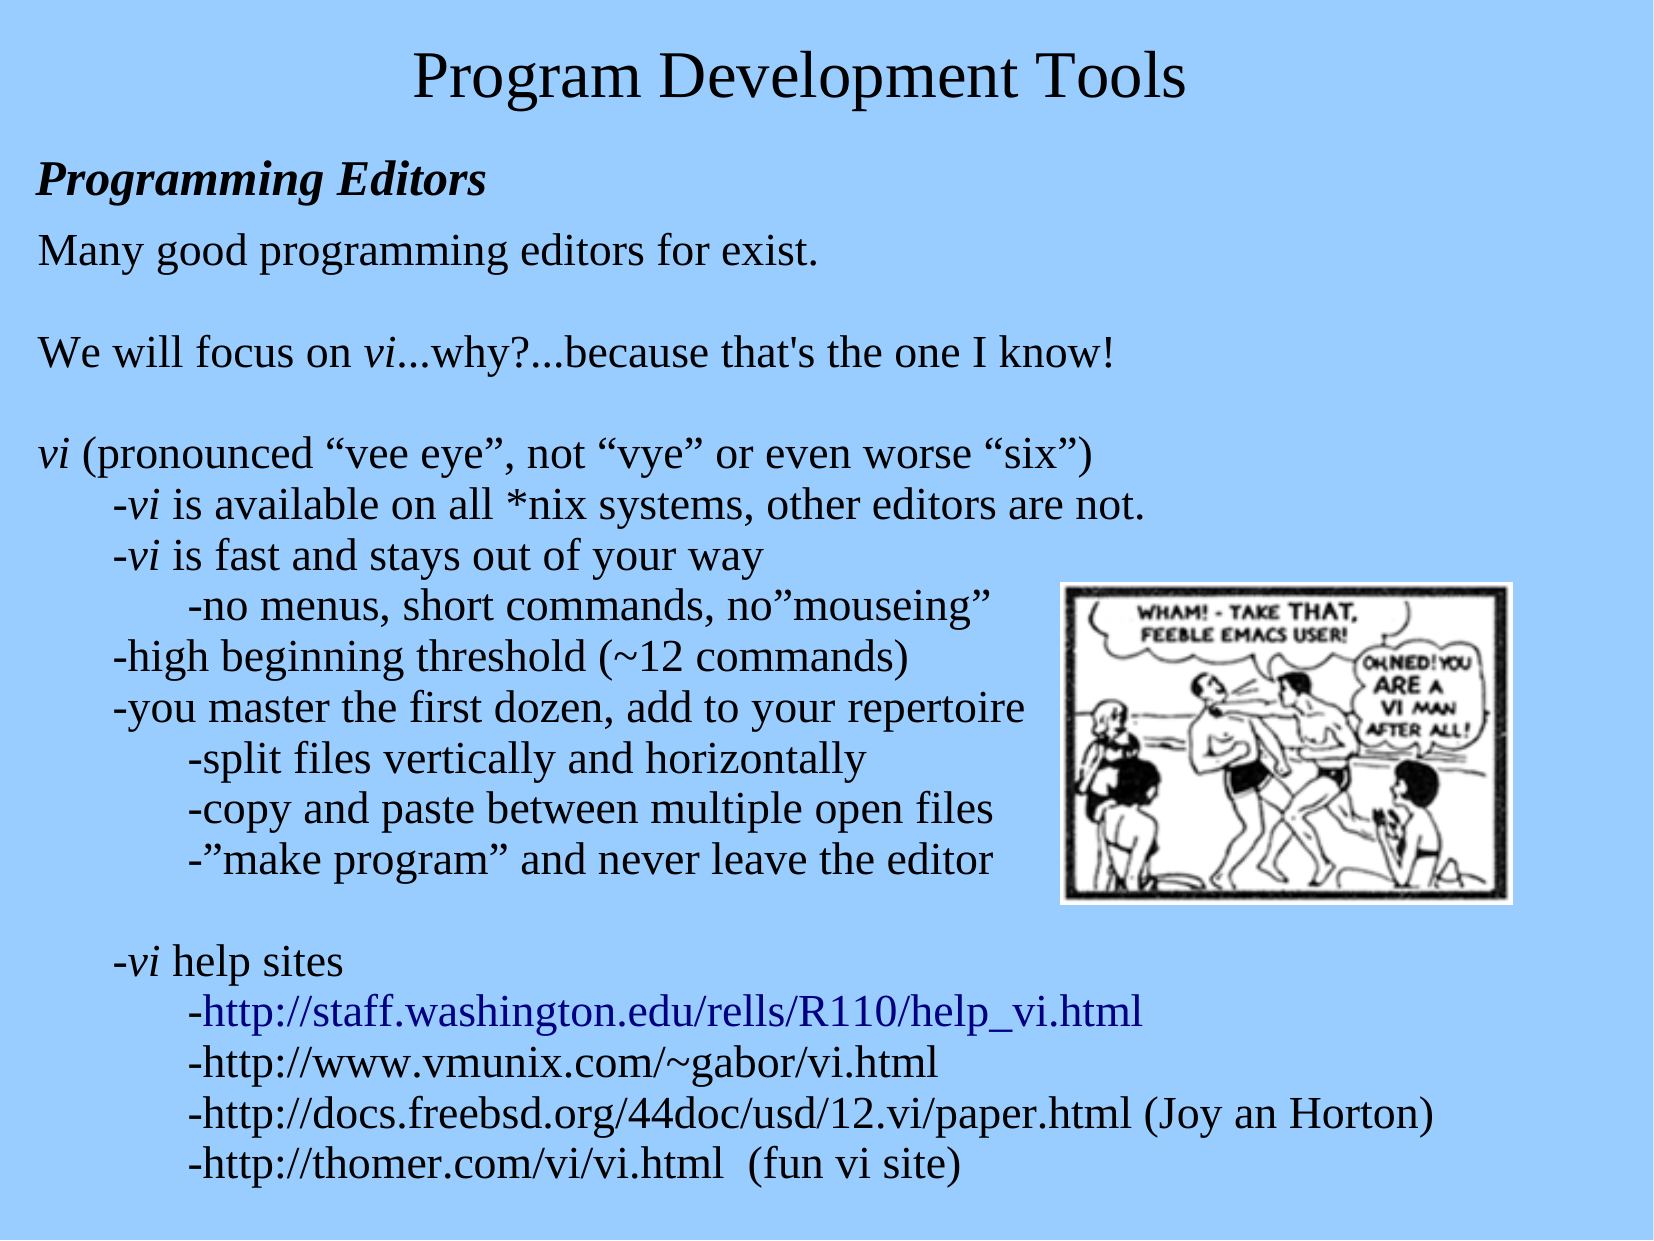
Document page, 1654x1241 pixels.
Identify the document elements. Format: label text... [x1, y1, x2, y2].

text_box Many good programming editors for exist. We will focus on vi...why?...because that's the one I know! vi (pronounced “vee eye”, not “vye” or even worse “six”) -vi is available on all *nix systems, other editors are not. -vi is fast and stays out of your way -no menus, short commands, no”mouseing” -high beginning threshold (~12 commands) -you master the first dozen, add to your repertoire -split files vertically and horizontally -copy and paste between multiple open files -”make program” and never leave the editor -vi help sites -http://staff.washington.edu/rells/R110/help_vi.html -http://www.vmunix.com/~gabor/vi.html -http://docs.freebsd.org/44doc/usd/12.vi/paper.html (Joy an Horton) -http://thomer.com/vi/vi.html (fun vi site) [37, 225, 1576, 1189]
text_box Programming Editors [35, 151, 766, 207]
picture [1060, 582, 1513, 906]
text_box Program Development Tools [412, 38, 1207, 113]
